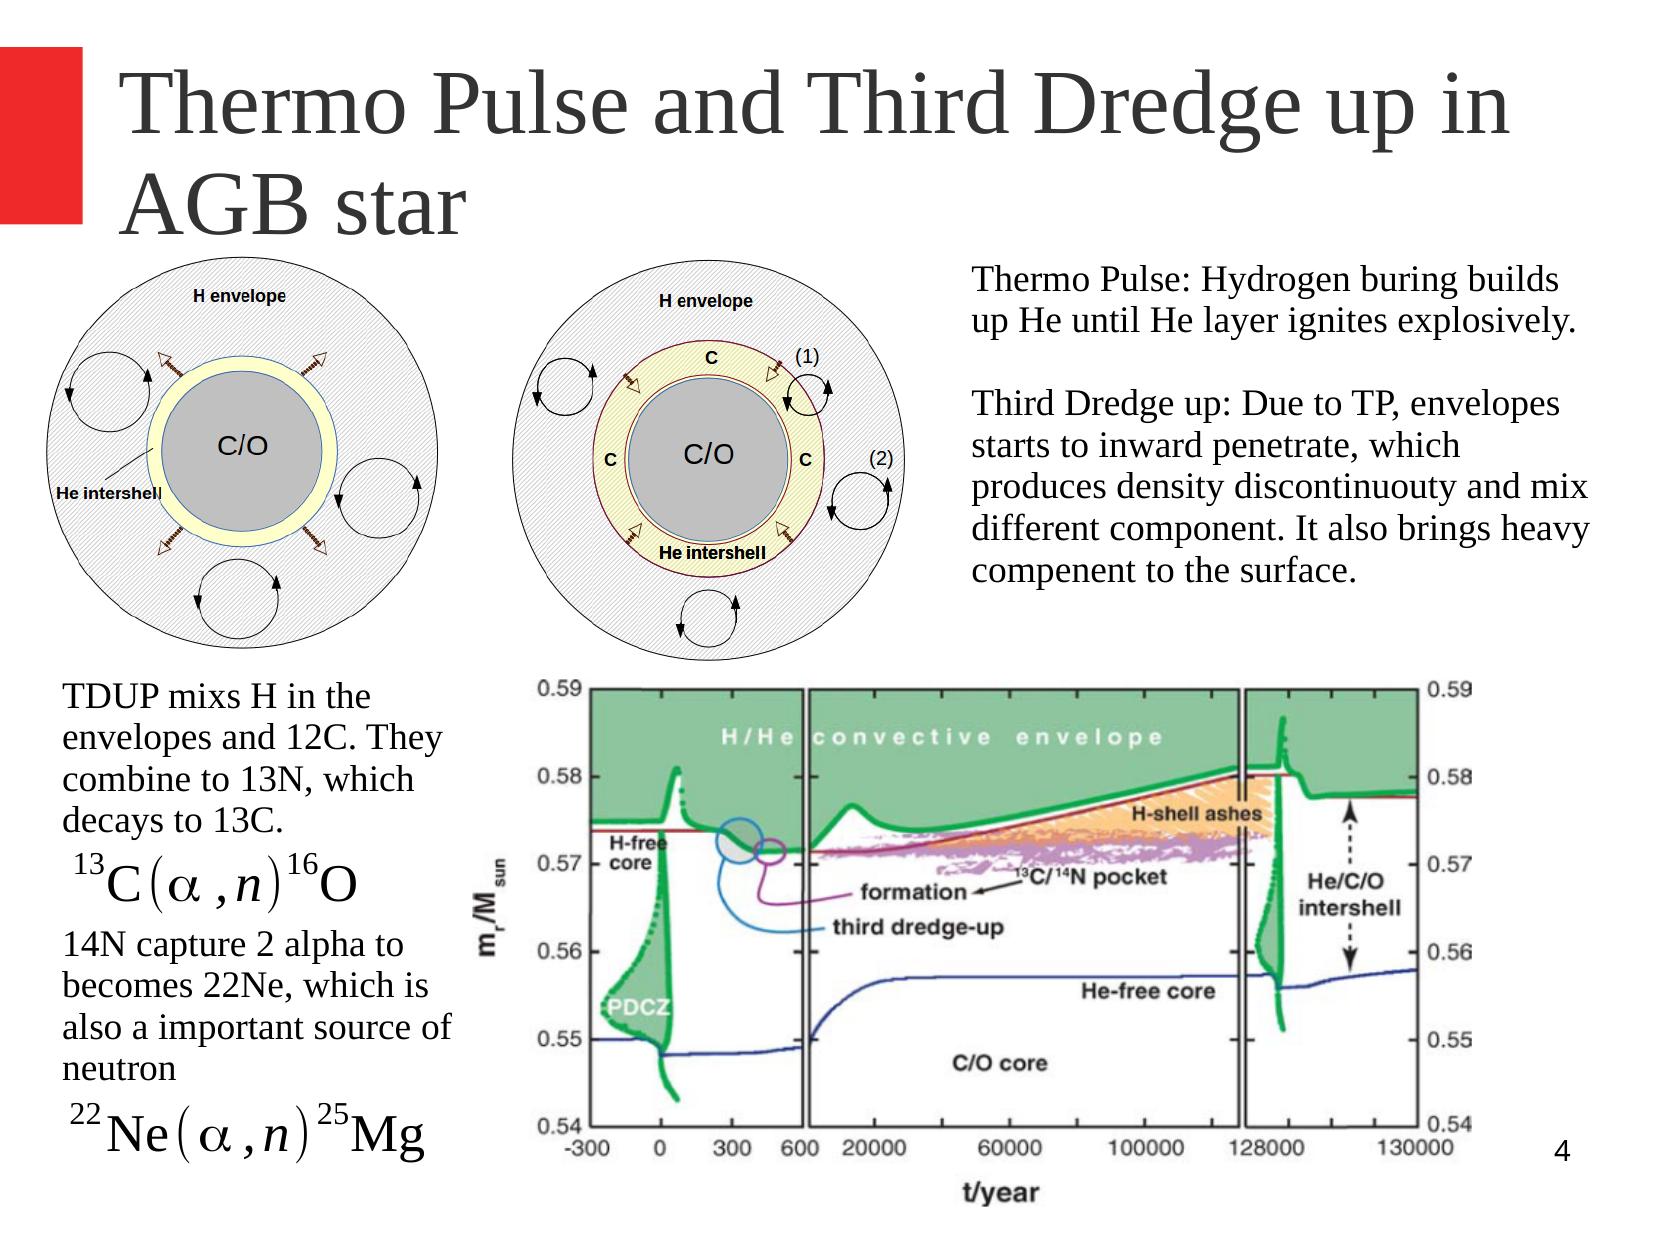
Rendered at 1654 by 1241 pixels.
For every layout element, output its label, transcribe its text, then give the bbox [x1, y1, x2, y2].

picture [501, 253, 914, 665]
title Thermo Pulse and Third Dredge up in AGB star [118, 49, 1571, 257]
text_box TDUP mixs H in the envelopes and 12C. They combine to 13N, which decays to 13C. [47, 667, 497, 850]
text_box 14N capture 2 alpha to becomes 22Ne, which is also a important source of neutron [47, 915, 497, 1098]
text_box Thermo Pulse: Hydrogen buring builds up He until He layer ignites explosively. Third Dredge up: Due to TP, envelopes starts to inward penetrate, which produces density discontinuouty and mix different component. It also brings heavy compenent to the surface. [956, 250, 1619, 600]
chart [59, 844, 374, 915]
picture [37, 247, 449, 658]
picture [448, 667, 1536, 1211]
chart [55, 1094, 442, 1166]
